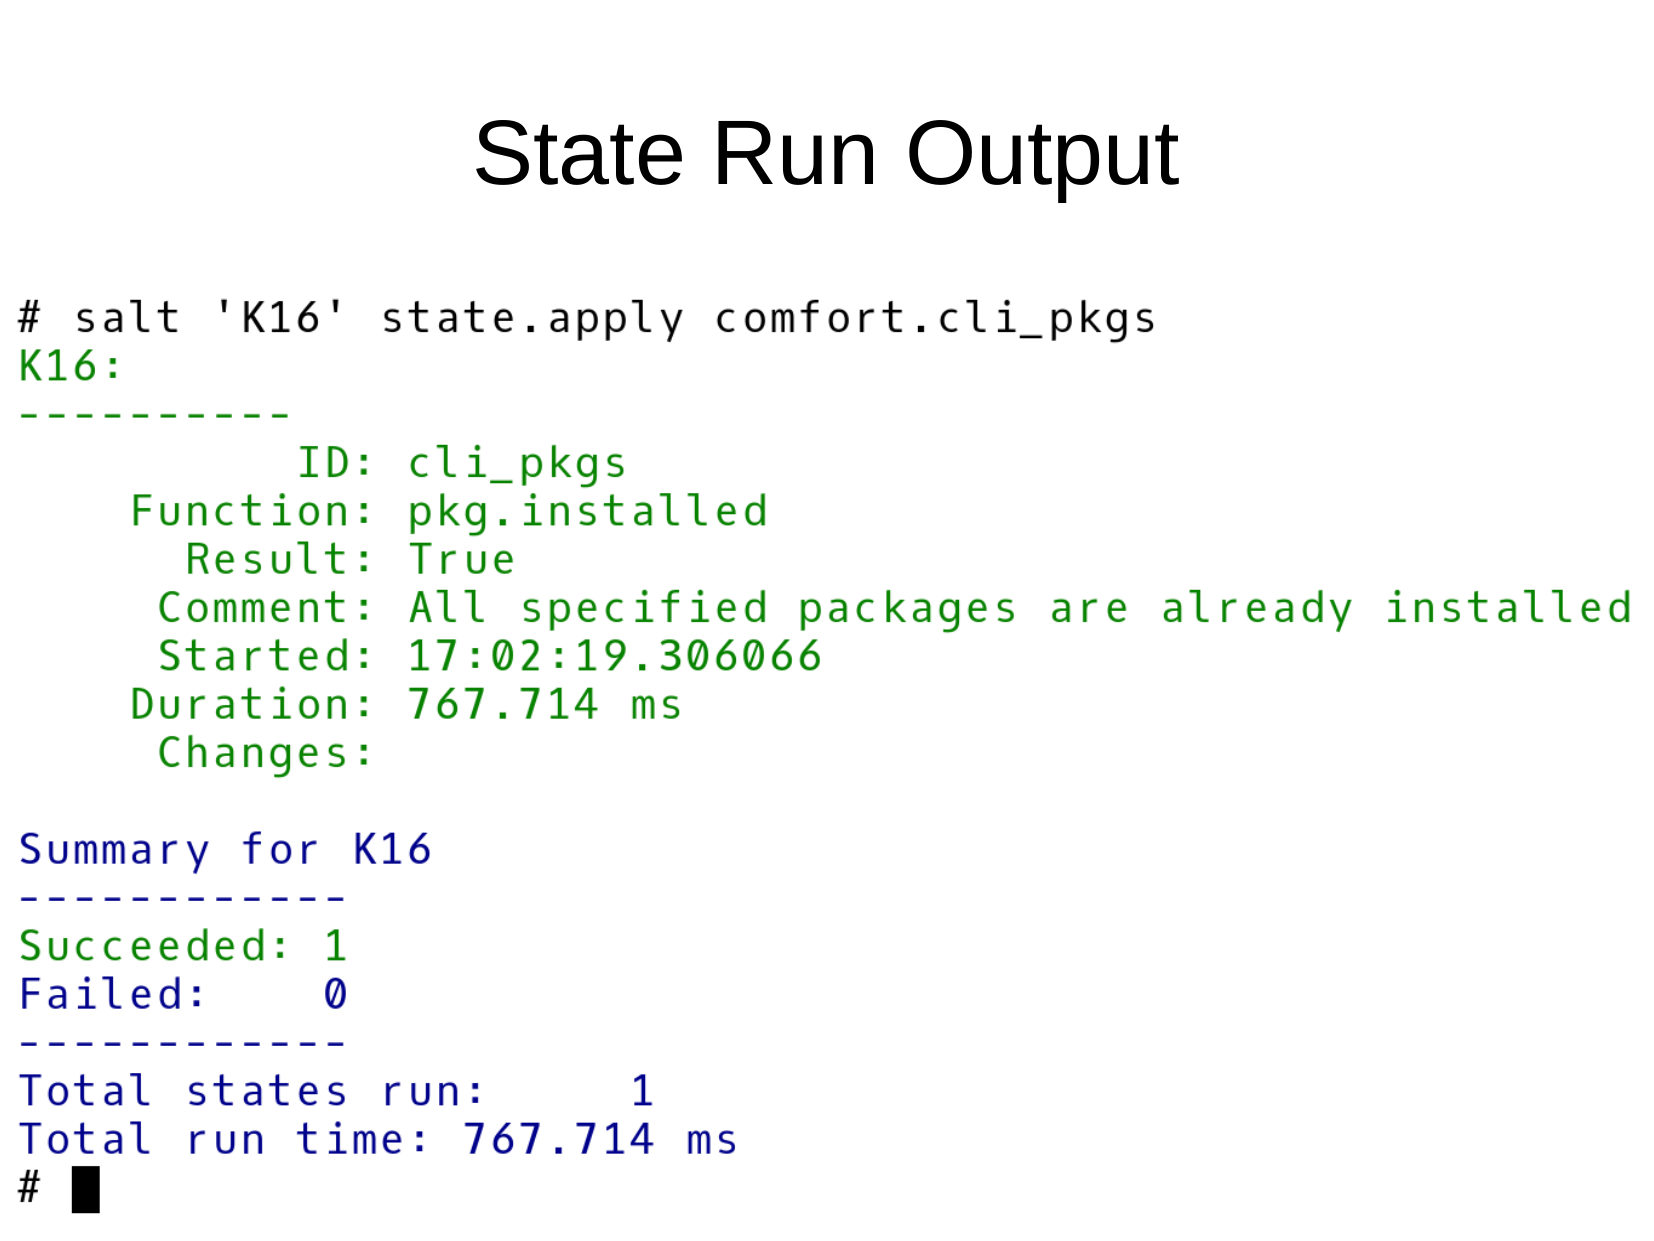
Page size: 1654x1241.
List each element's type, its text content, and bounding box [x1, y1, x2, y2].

picture [15, 295, 1638, 1217]
title State Run Output [82, 49, 1571, 257]
